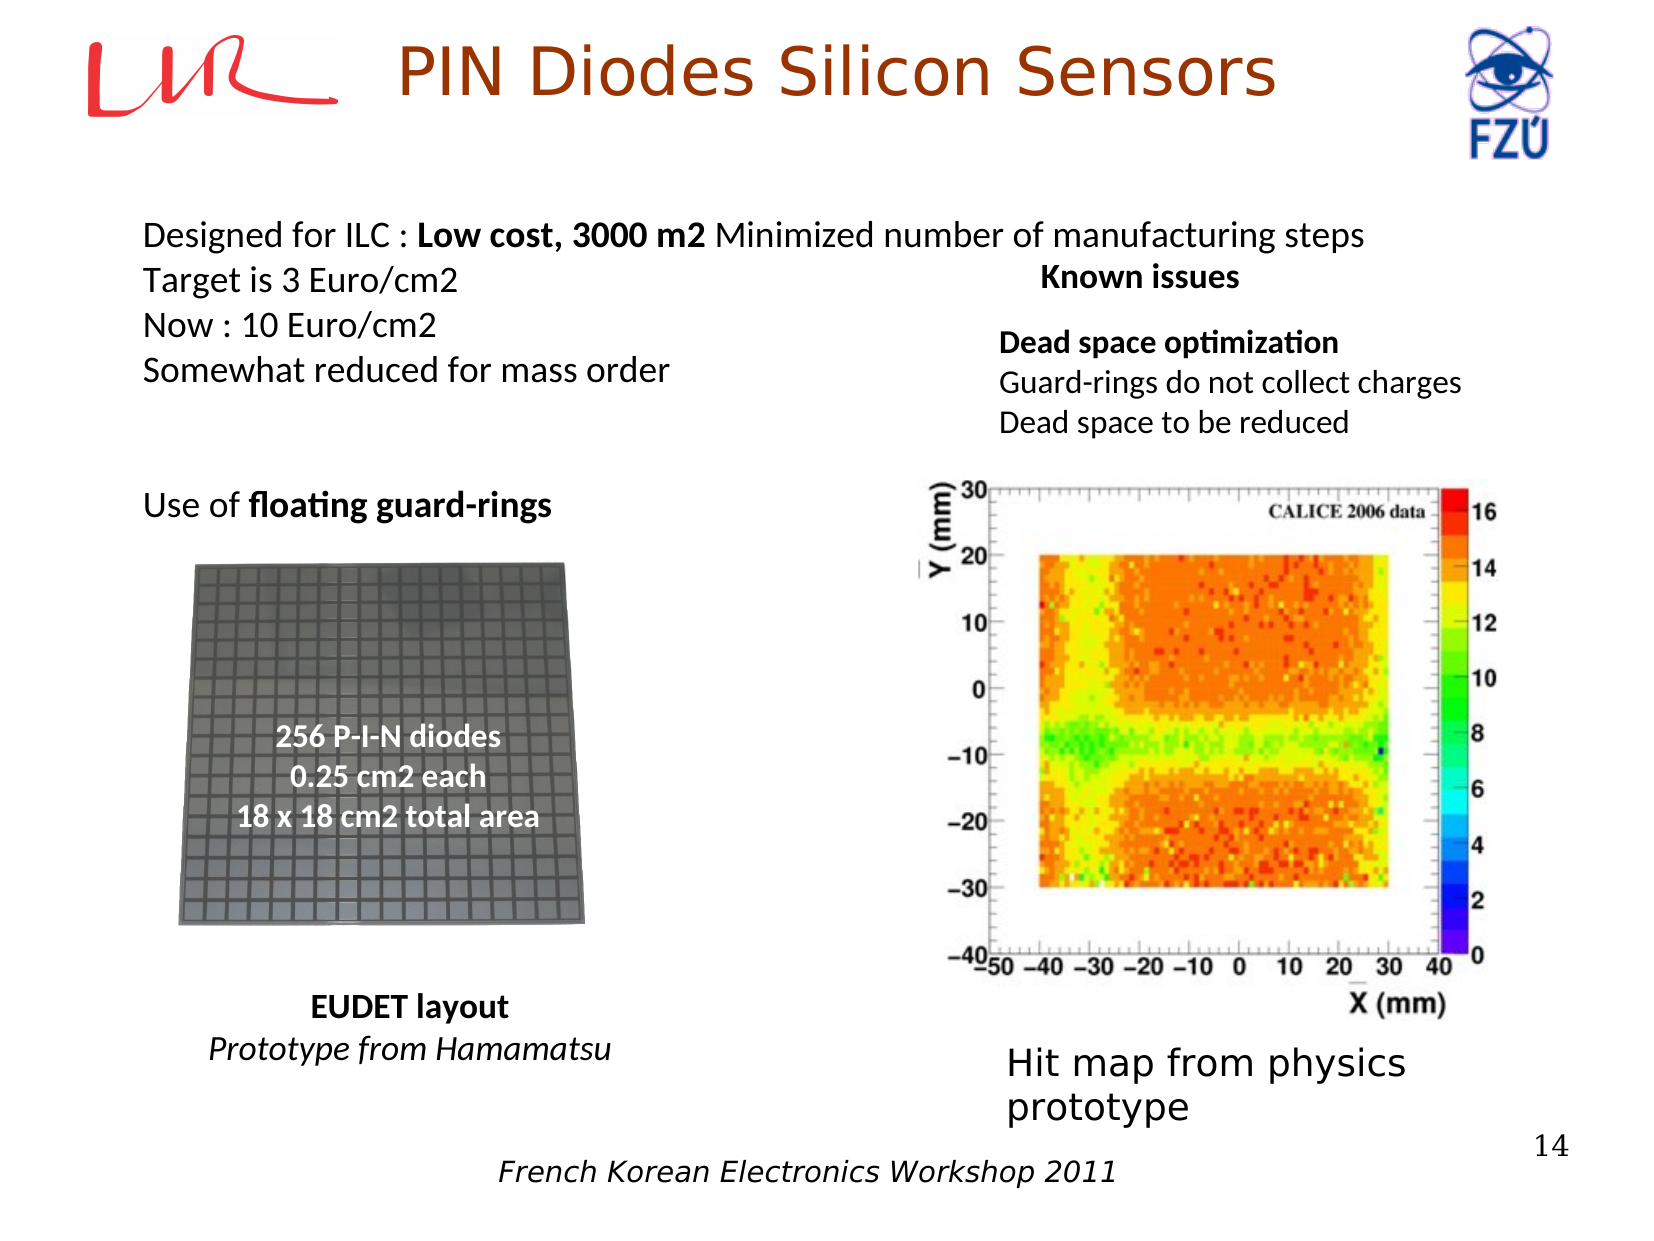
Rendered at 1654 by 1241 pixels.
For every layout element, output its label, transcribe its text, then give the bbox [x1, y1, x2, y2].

picture [275, 502, 283, 514]
text_box Dead space optimization Guard-rings do not collect charges Dead space to be reduced [999, 321, 1537, 439]
picture [140, 501, 623, 662]
picture [213, 501, 223, 515]
text_box Designed for ILC : Low cost, 3000 m2 Minimized number of manufacturing steps Target is 3 Euro/cm2 Now : 10 Euro/cm2 Somewhat reduced for mass order Use of floating guard-rings [142, 137, 1423, 324]
picture [148, 501, 160, 514]
picture [186, 501, 195, 506]
text_box Known issues [1040, 245, 1277, 305]
picture [88, 35, 338, 117]
text_box PIN Diodes Silicon Sensors [121, 0, 1555, 137]
text_box 256 P-I-N diodes 0.25 cm2 each 18 x 18 cm2 total area [109, 662, 668, 886]
picture [140, 886, 623, 985]
picture [400, 501, 406, 514]
text_box EUDET layout Prototype from Hamamatsu [141, 963, 679, 1088]
text_box Hit map from physics prototype [991, 1034, 1425, 1137]
picture [451, 502, 458, 514]
picture [917, 479, 1498, 1021]
picture [1431, 14, 1588, 172]
